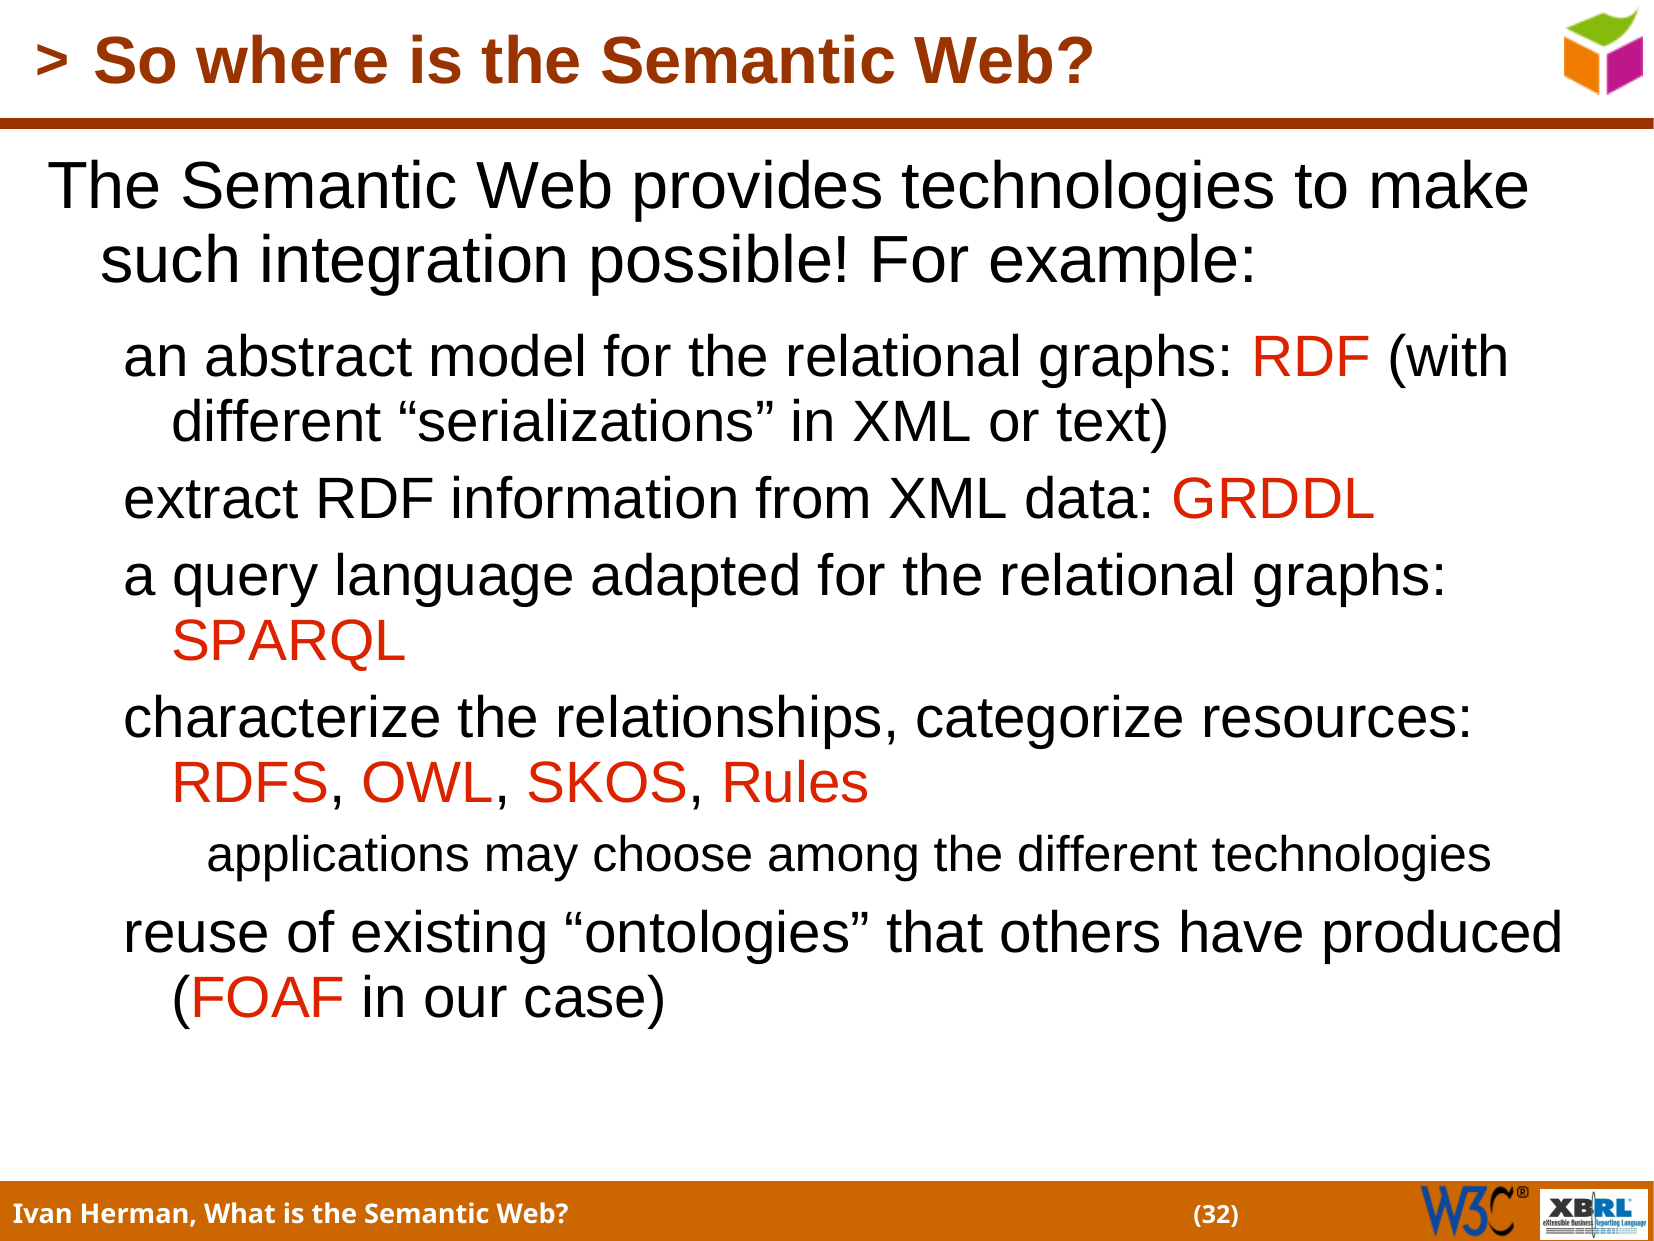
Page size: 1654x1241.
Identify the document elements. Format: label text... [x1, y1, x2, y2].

picture [1564, 5, 1643, 95]
picture [1540, 1189, 1648, 1240]
title So where is the Semantic Web? [93, 0, 1493, 119]
list The Semantic Web provides technologies to make such integration possible! For example: an abstract model for the relational graphs: RDF (with different “serializations” in XML or text) extract RDF information from XML data: GRDDL a query language adapted for the relational graphs: SPARQL characterize the relationships, categorize resources: RDFS, OWL, SKOS, Rules applications may choose among the different technologies reuse of existing “ontologies” that others have produced (FOAF in our case) [29, 147, 1624, 1119]
picture [1417, 1183, 1533, 1240]
